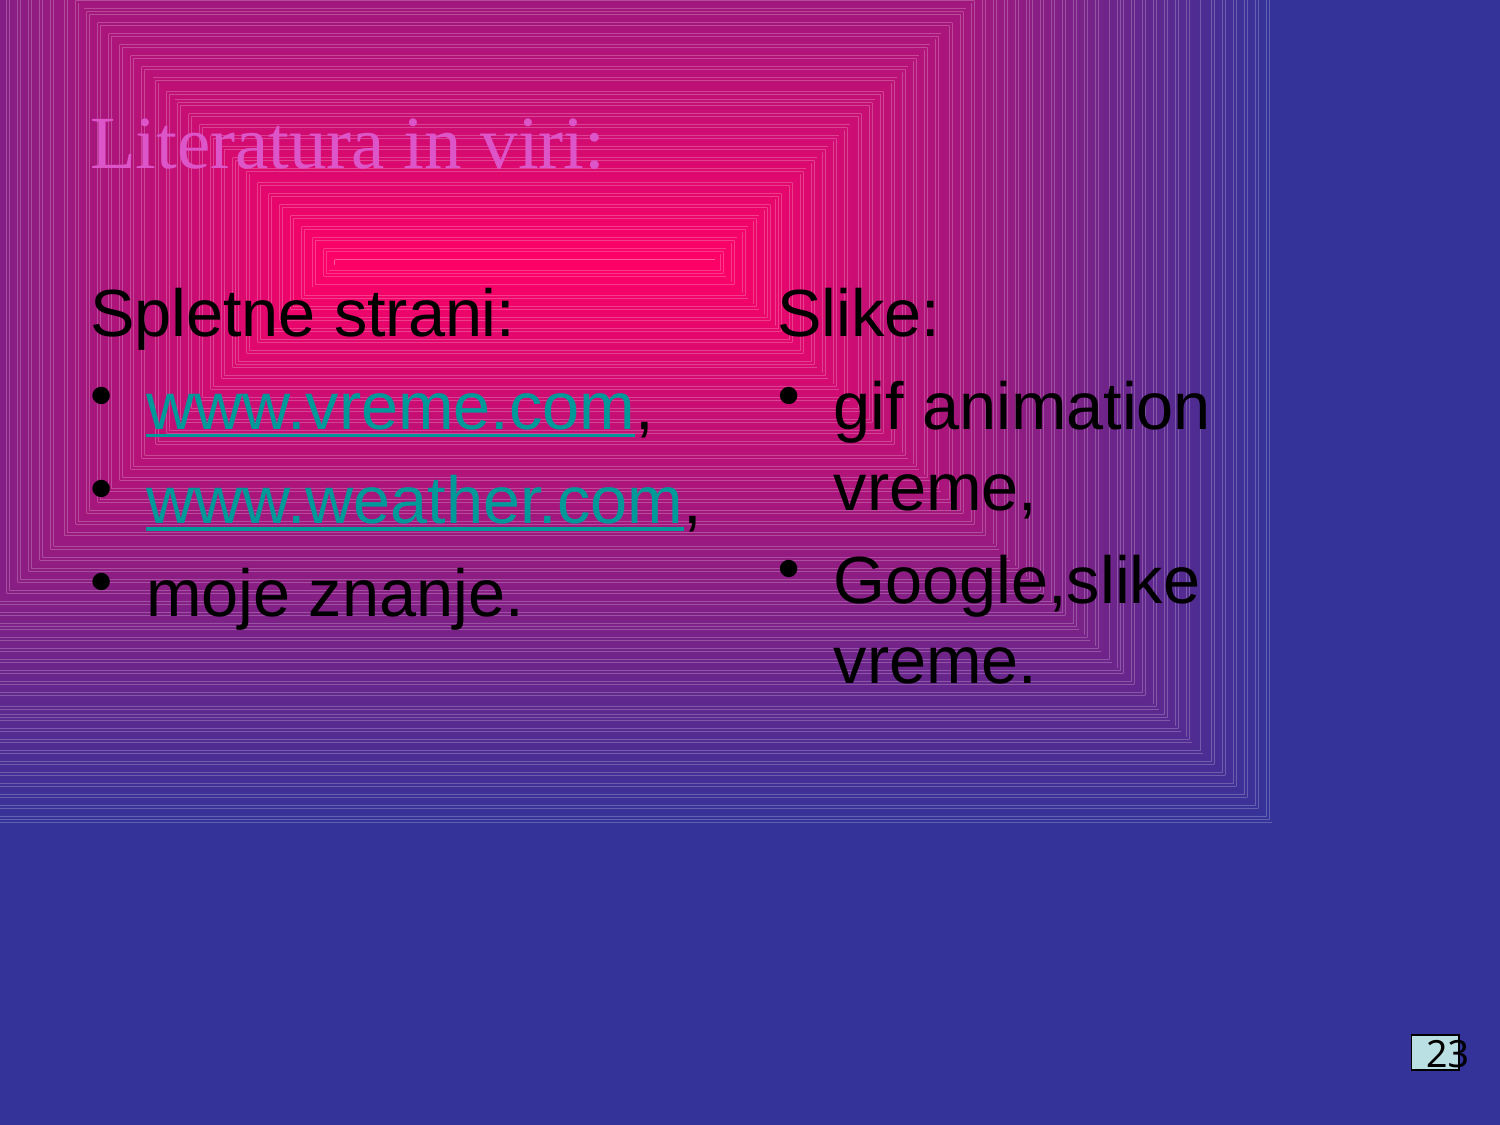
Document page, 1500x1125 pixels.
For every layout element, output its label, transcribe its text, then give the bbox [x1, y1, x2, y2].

text_box 23 [1411, 1034, 1459, 1071]
list Slike: gif animation vreme, Google,slike vreme. [762, 262, 1425, 728]
list Spletne strani: www.vreme.com, www.weather.com, moje znanje. [75, 262, 738, 775]
title Literatura in viri: [75, 45, 1425, 233]
